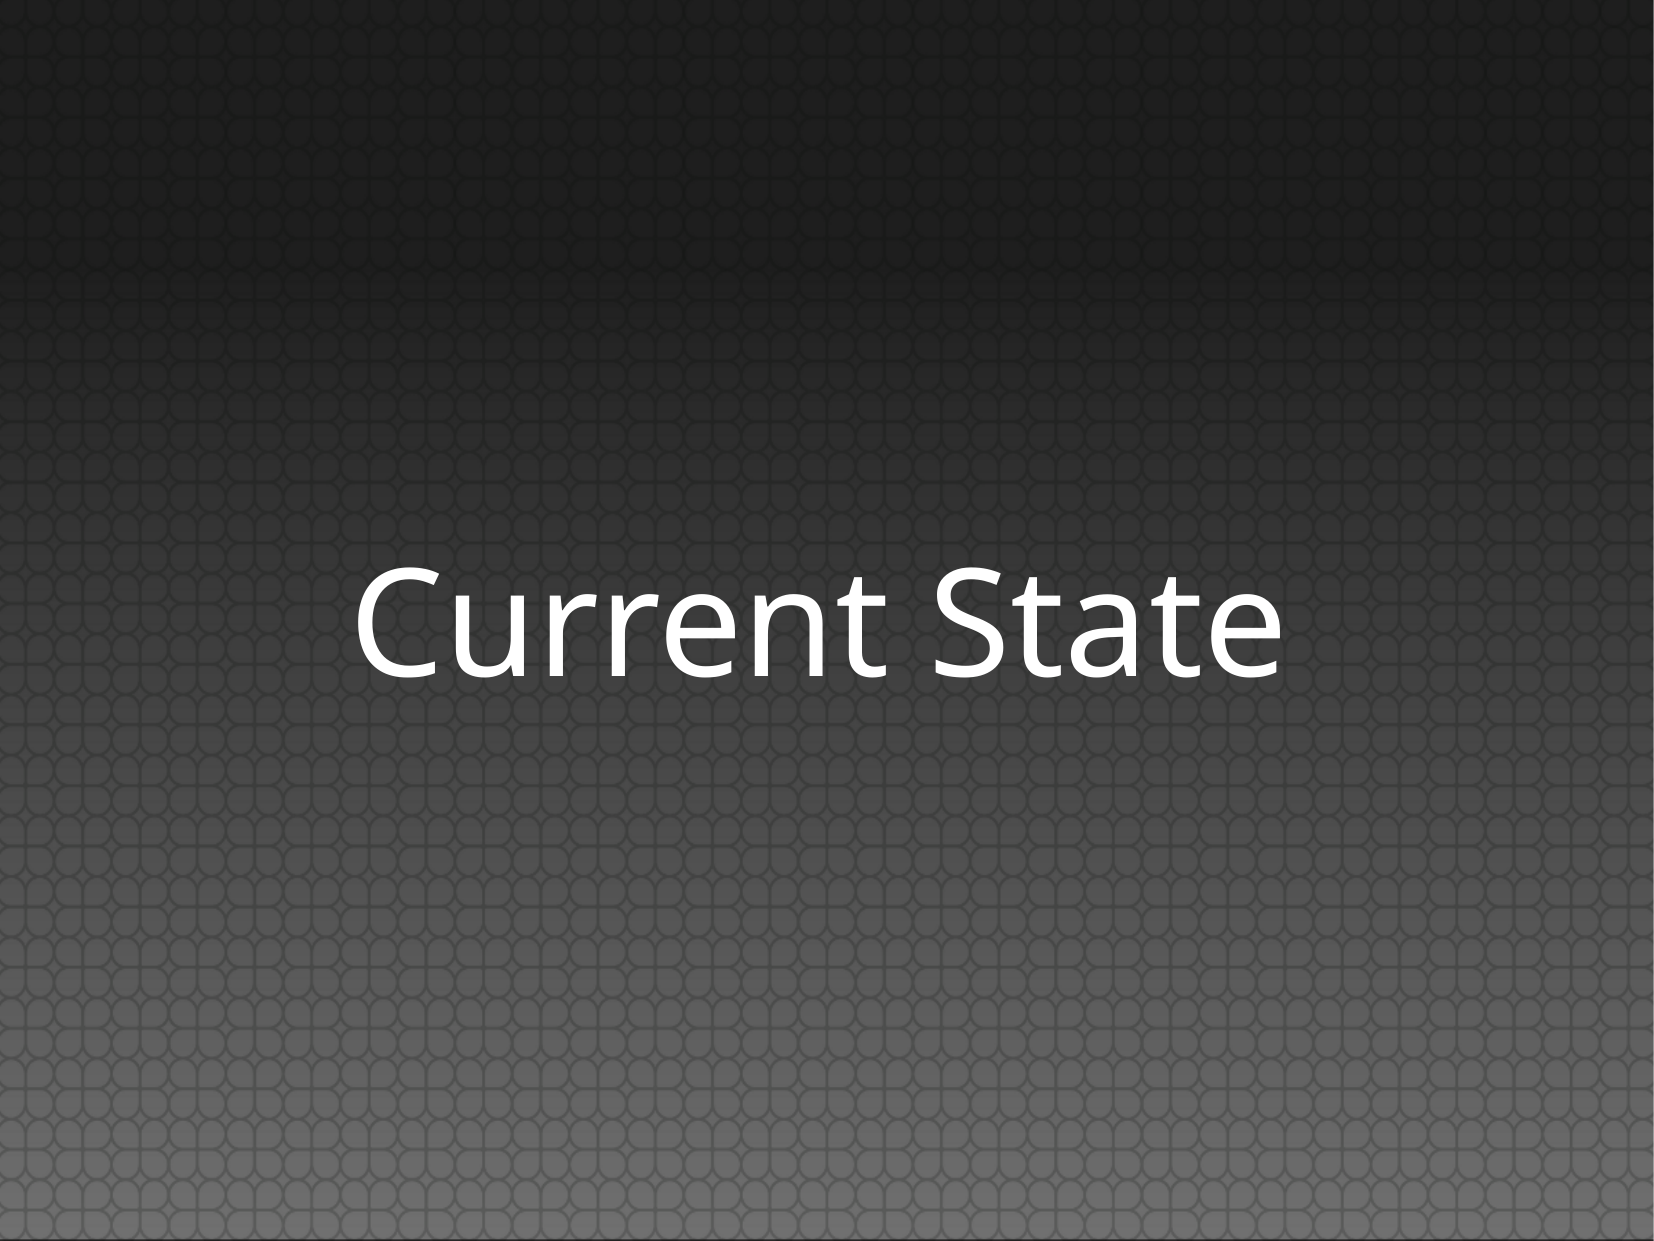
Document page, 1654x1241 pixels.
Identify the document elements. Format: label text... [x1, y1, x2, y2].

picture [0, 0, 1654, 1241]
title Current State [75, 525, 1564, 713]
